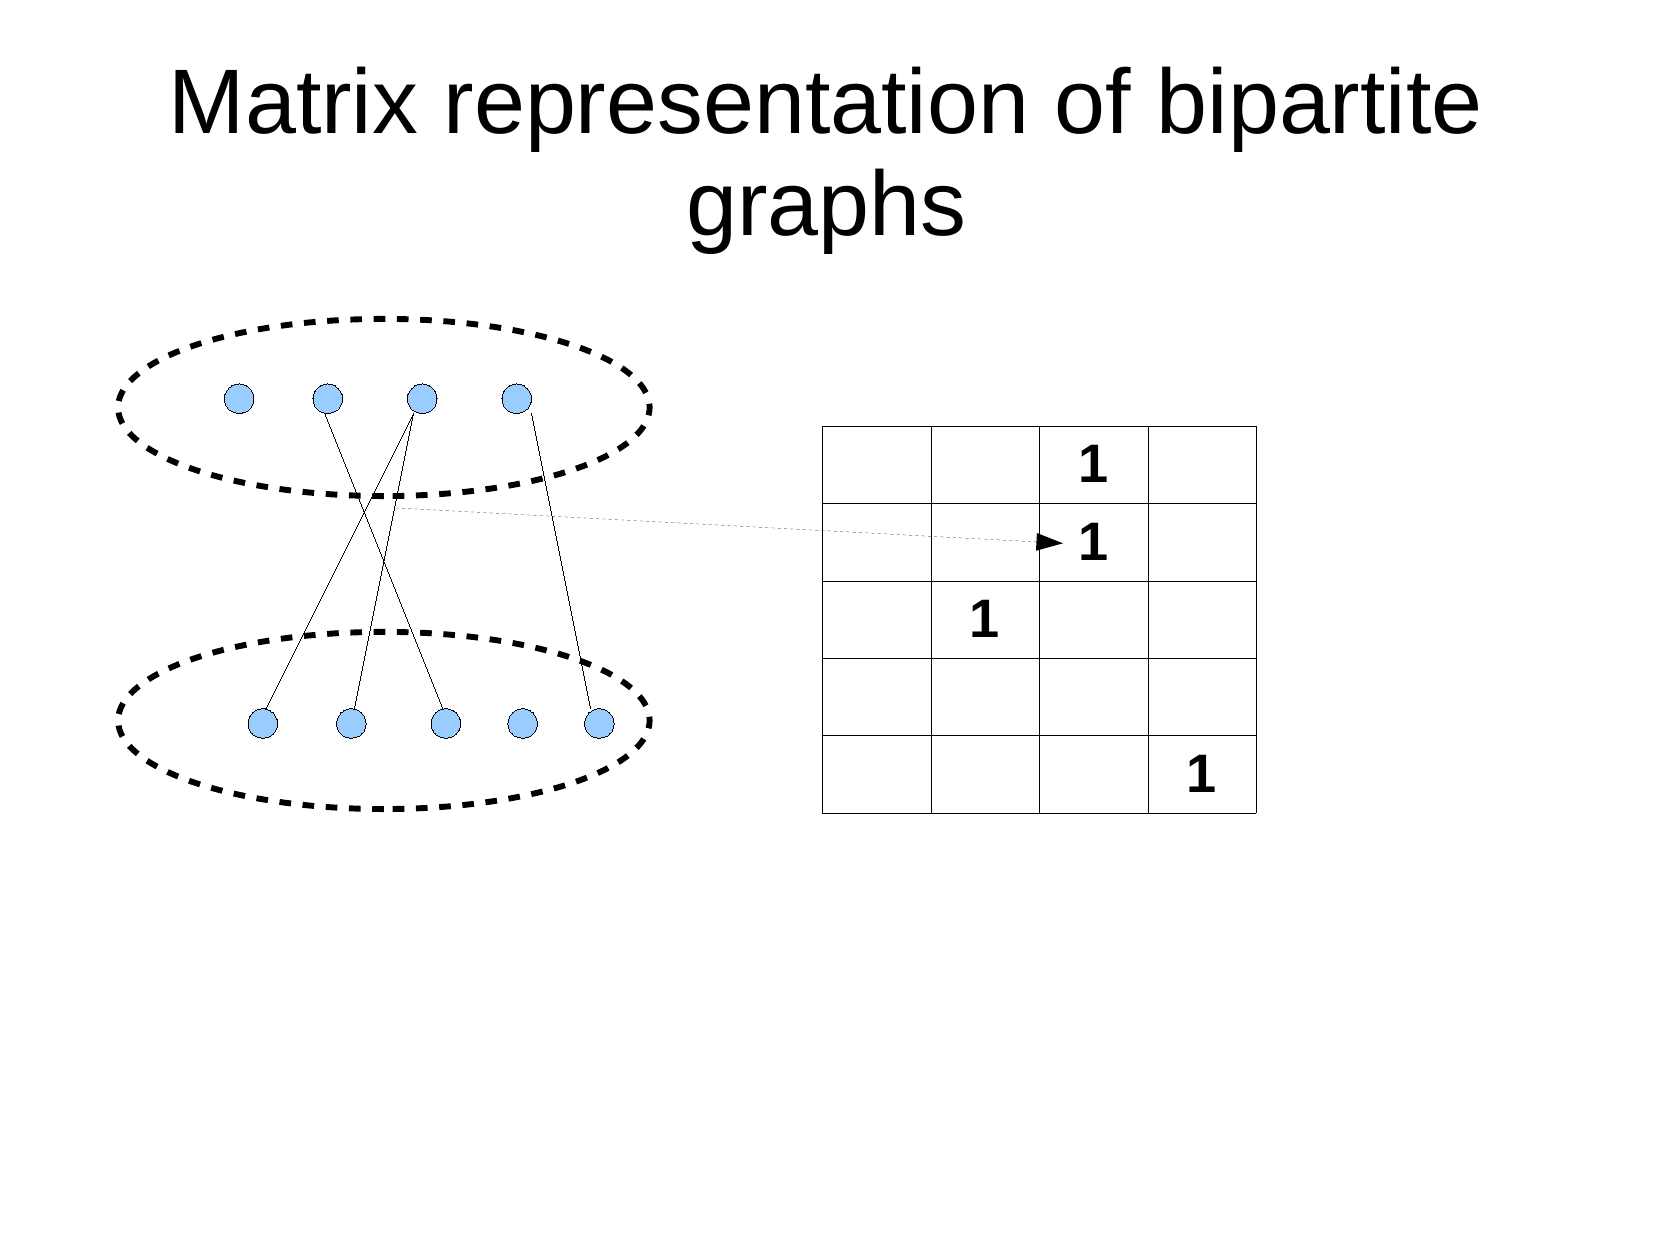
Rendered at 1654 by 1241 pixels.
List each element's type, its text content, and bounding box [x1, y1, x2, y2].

table_cell [1040, 659, 1148, 735]
title Matrix representation of bipartite graphs [82, 49, 1571, 257]
table_cell [823, 582, 931, 658]
table_cell [1040, 736, 1148, 813]
table_cell [932, 659, 1039, 735]
table_header [823, 427, 931, 503]
table_header [1149, 427, 1256, 503]
table_cell [823, 504, 931, 581]
table_header 1 [1040, 427, 1148, 503]
table_cell [1149, 582, 1256, 658]
table_cell [823, 659, 931, 735]
table_header [932, 427, 1039, 503]
text_box [584, 708, 615, 739]
text_box [507, 708, 538, 739]
table_cell 1 [1040, 504, 1148, 581]
table_cell [823, 736, 931, 813]
text_box [224, 383, 254, 414]
table_cell [932, 736, 1039, 813]
table_cell 1 [1149, 736, 1256, 813]
table_cell 1 [932, 582, 1039, 658]
table_cell [1149, 504, 1256, 581]
text_box [336, 708, 367, 739]
text_box [431, 708, 461, 739]
table_cell [1149, 659, 1256, 735]
text_box [248, 708, 278, 739]
text_box [501, 383, 532, 414]
text_box [312, 383, 343, 414]
text_box [407, 383, 438, 414]
table_cell [932, 504, 1039, 581]
table_cell [1040, 582, 1148, 658]
